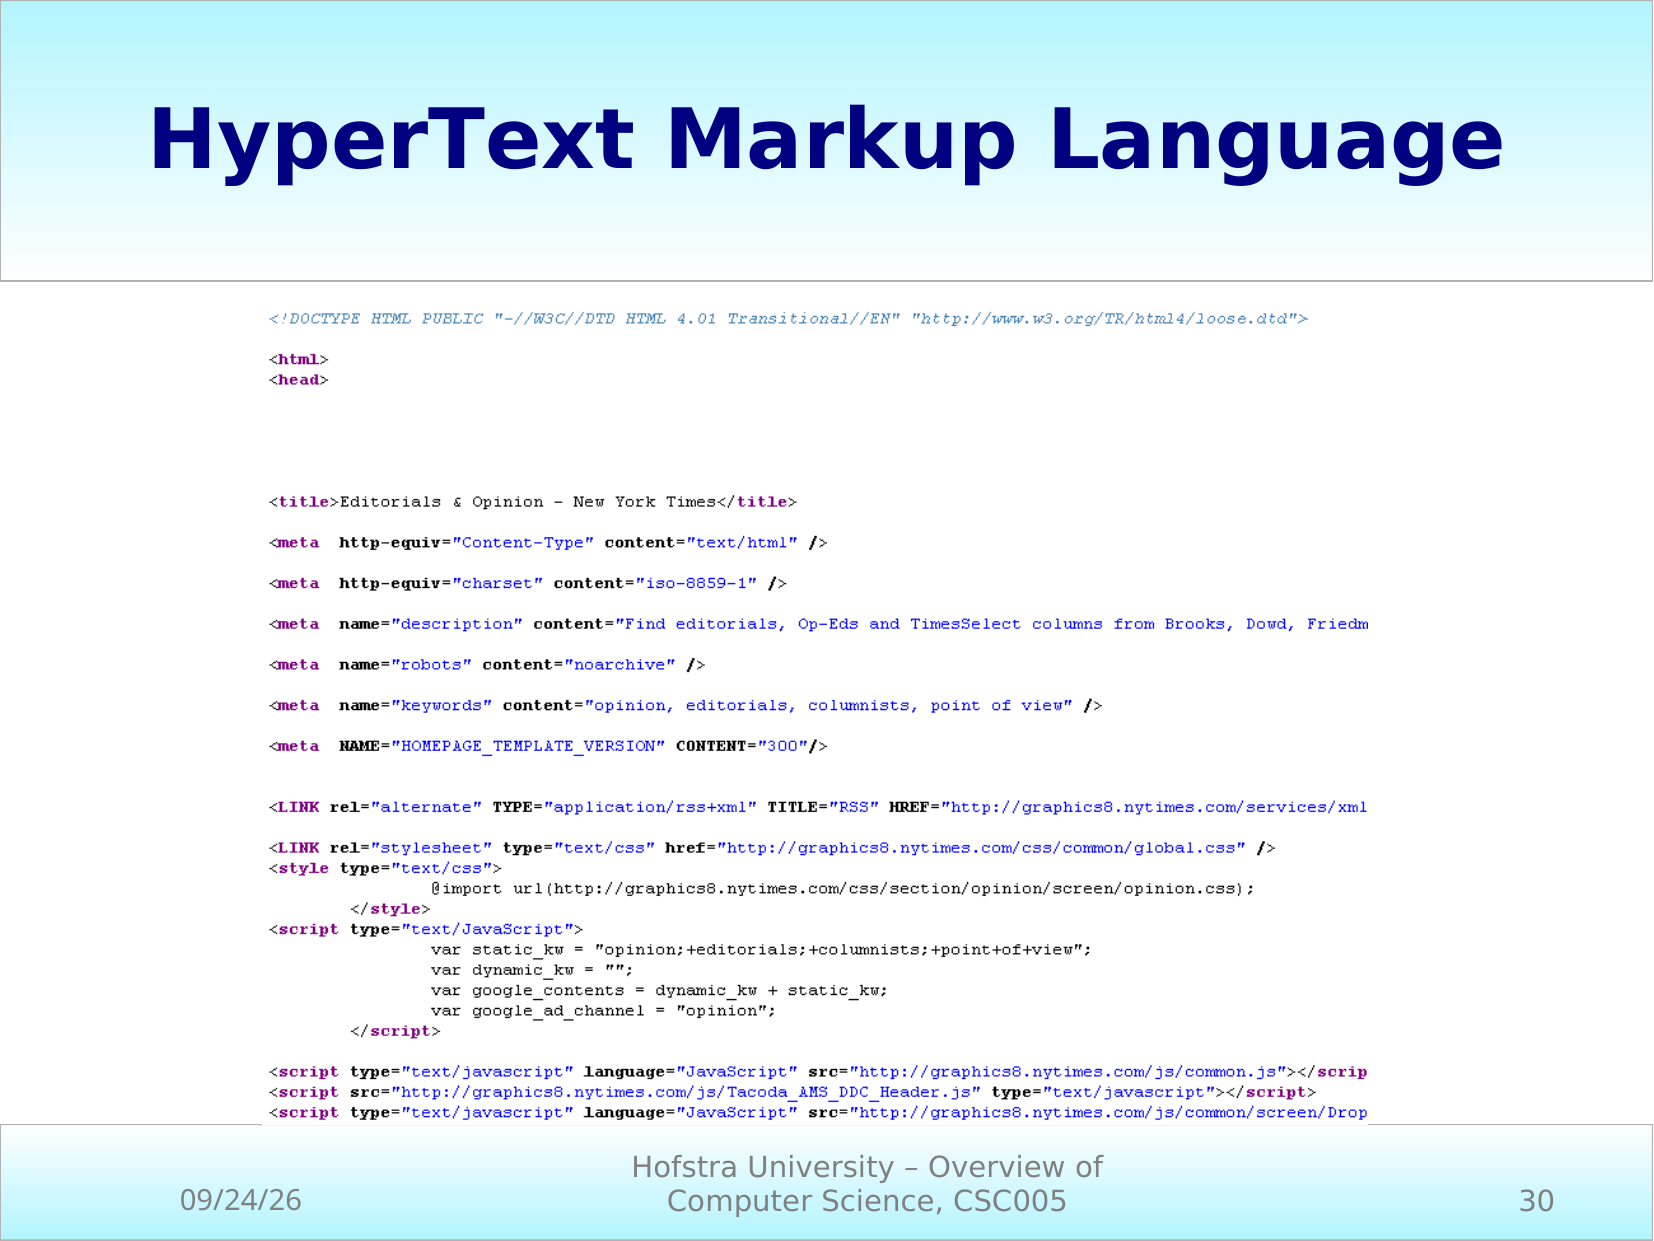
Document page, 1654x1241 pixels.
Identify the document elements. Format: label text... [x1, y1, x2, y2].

title HyperText Markup Language [78, 77, 1576, 203]
picture [262, 288, 1368, 1126]
